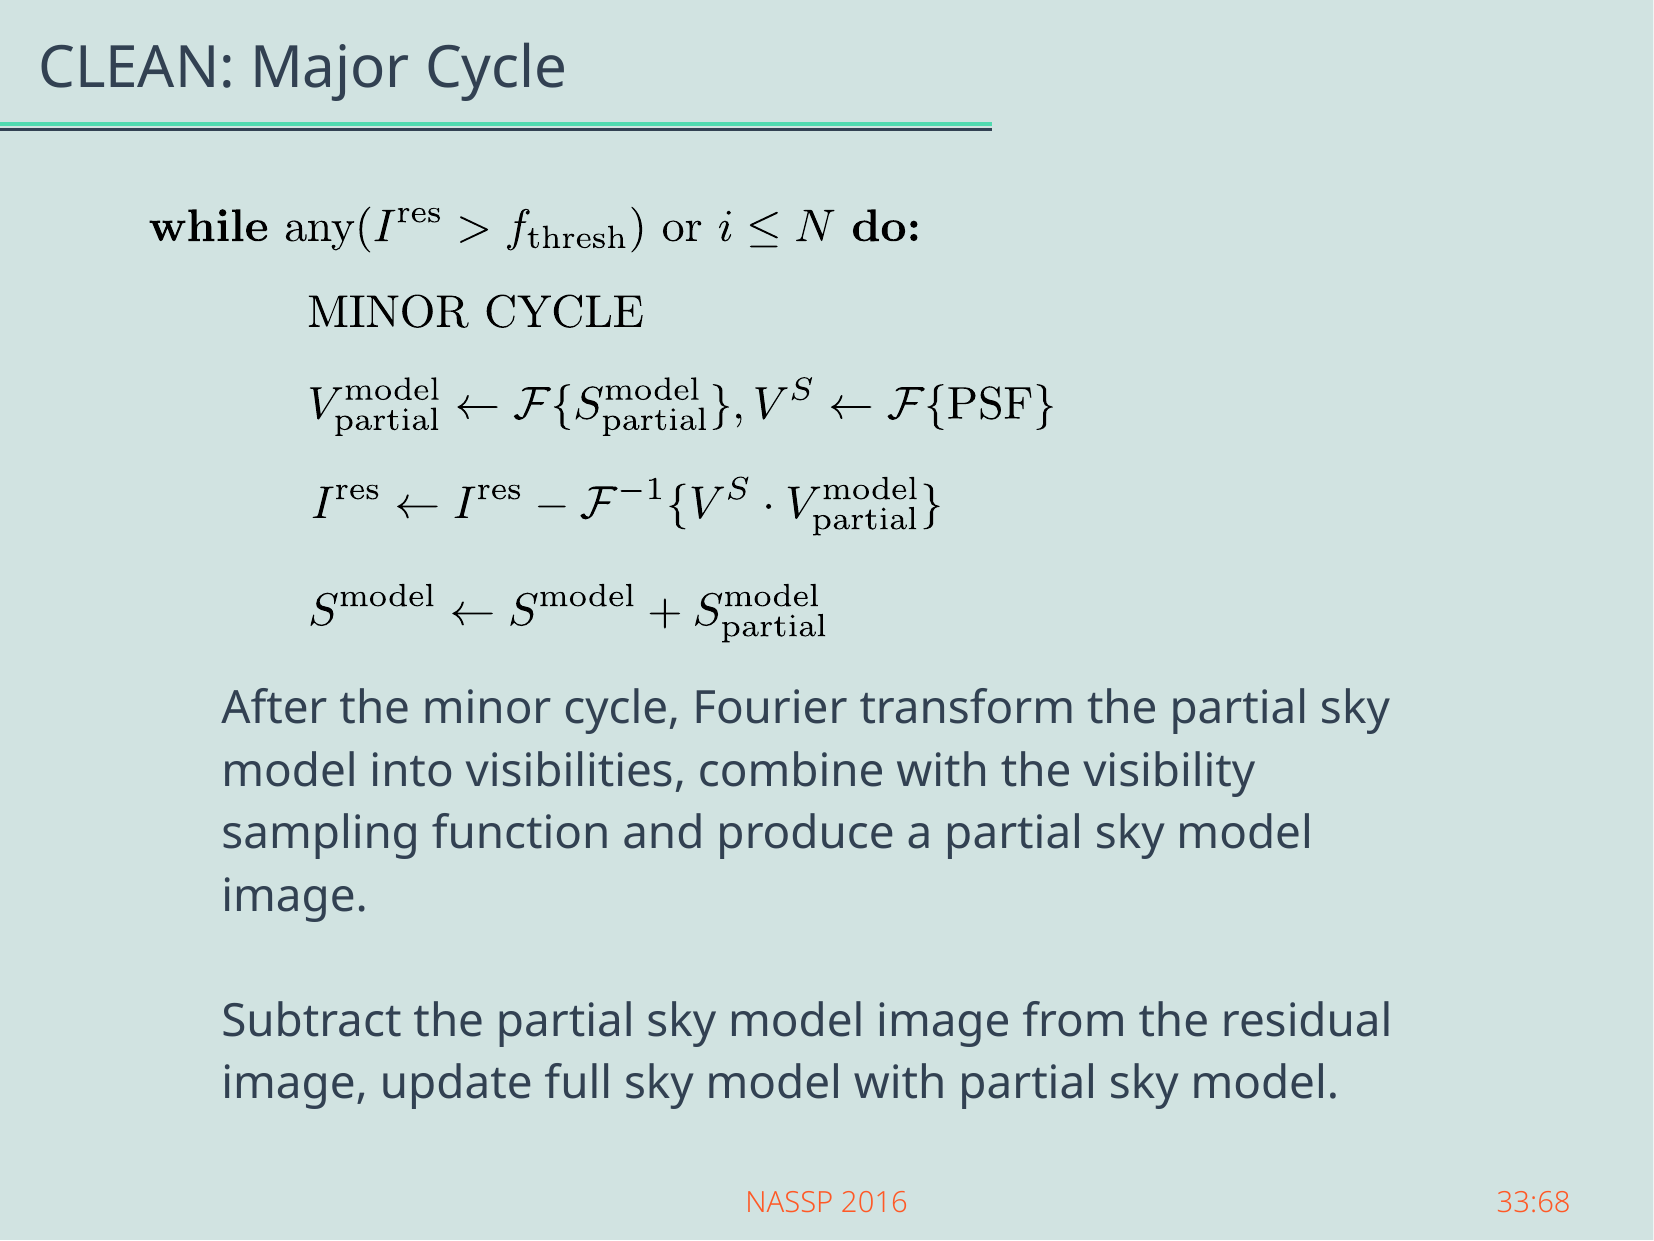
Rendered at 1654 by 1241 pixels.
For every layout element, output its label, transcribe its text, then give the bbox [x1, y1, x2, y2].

text_box After the minor cycle, Fourier transform the partial sky model into visibilities, combine with the visibility sampling function and produce a partial sky model image. Subtract the partial sky model image from the residual image, update full sky model with partial sky model. [206, 667, 1447, 1013]
text_box CLEAN: Major Cycle [23, 17, 1441, 103]
text_box [307, 294, 644, 328]
text_box [148, 206, 922, 253]
text_box [308, 583, 827, 643]
text_box [307, 377, 1057, 437]
text_box [310, 476, 944, 536]
